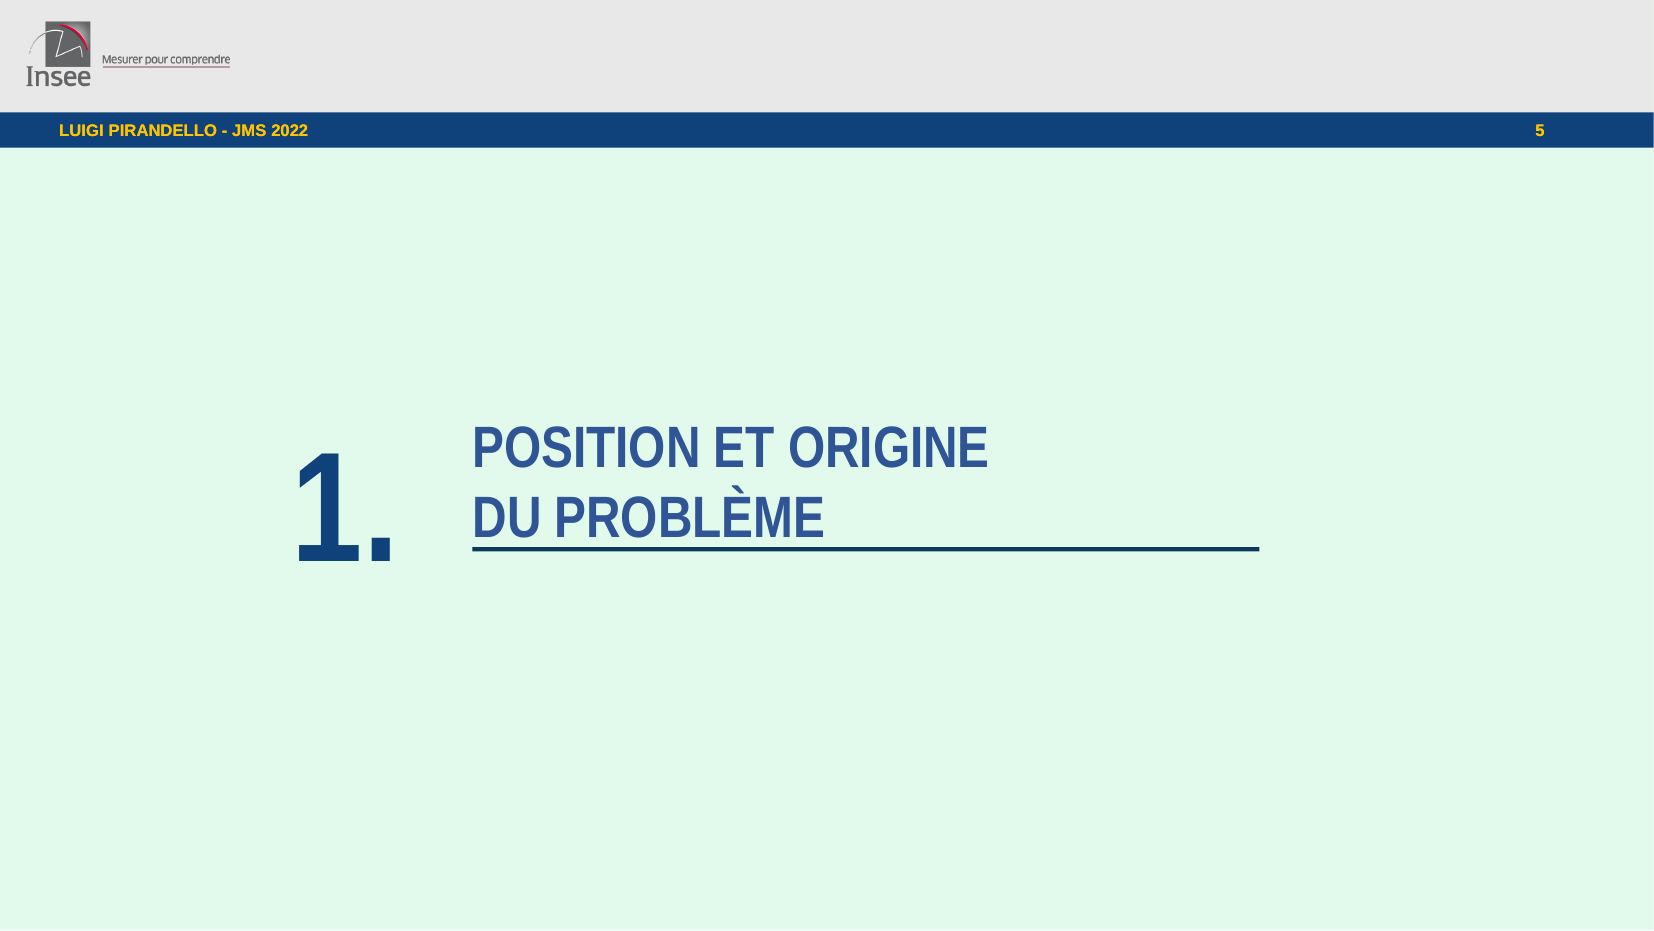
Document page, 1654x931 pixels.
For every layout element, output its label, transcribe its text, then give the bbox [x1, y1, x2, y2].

text_box <numéro> [1535, 112, 1654, 148]
picture [23, 0, 230, 89]
title Position et origine du problème [472, 401, 1359, 550]
text_box LUIGI PIRANDELLO - JMS 2022 [59, 112, 1535, 148]
text_box 1. [230, 389, 461, 621]
